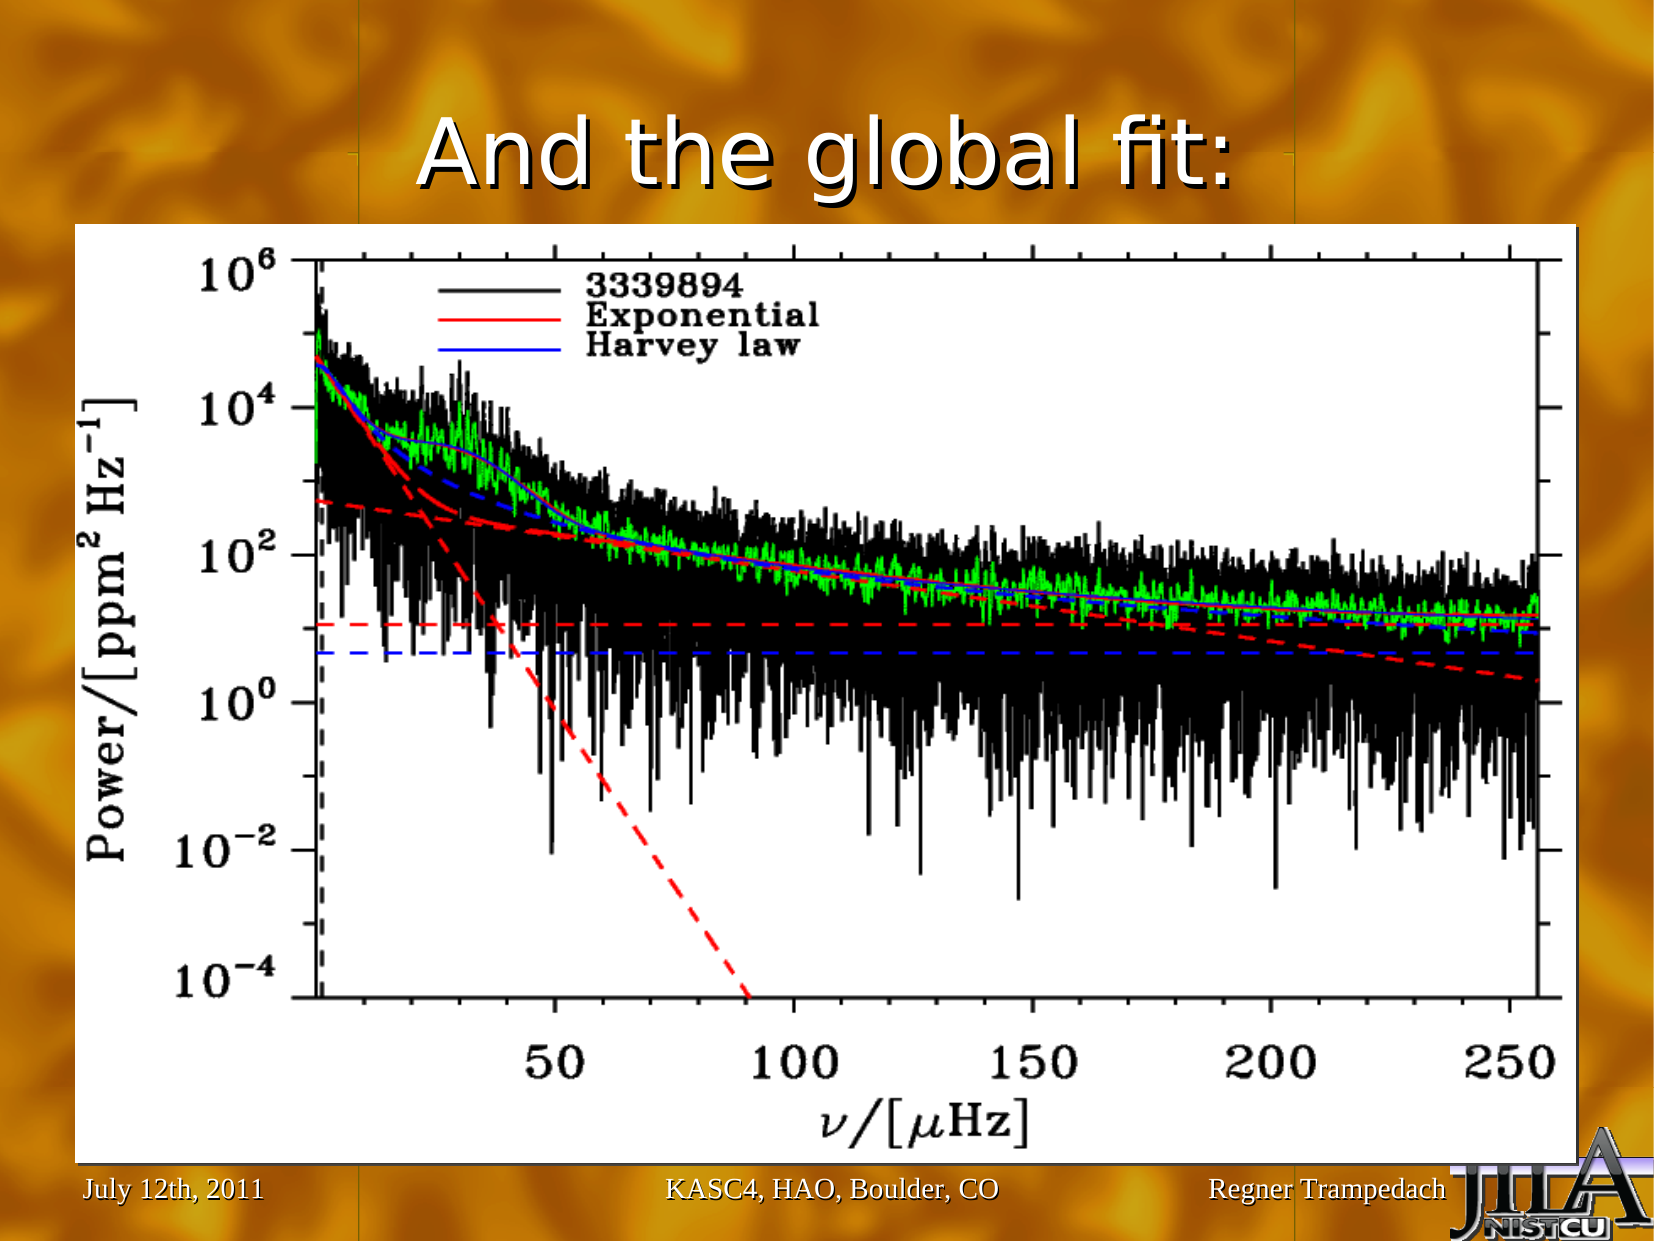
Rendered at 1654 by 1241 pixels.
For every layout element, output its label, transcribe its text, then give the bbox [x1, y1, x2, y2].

picture [0, 0, 1654, 1241]
title And the global fit: [82, 56, 1571, 224]
